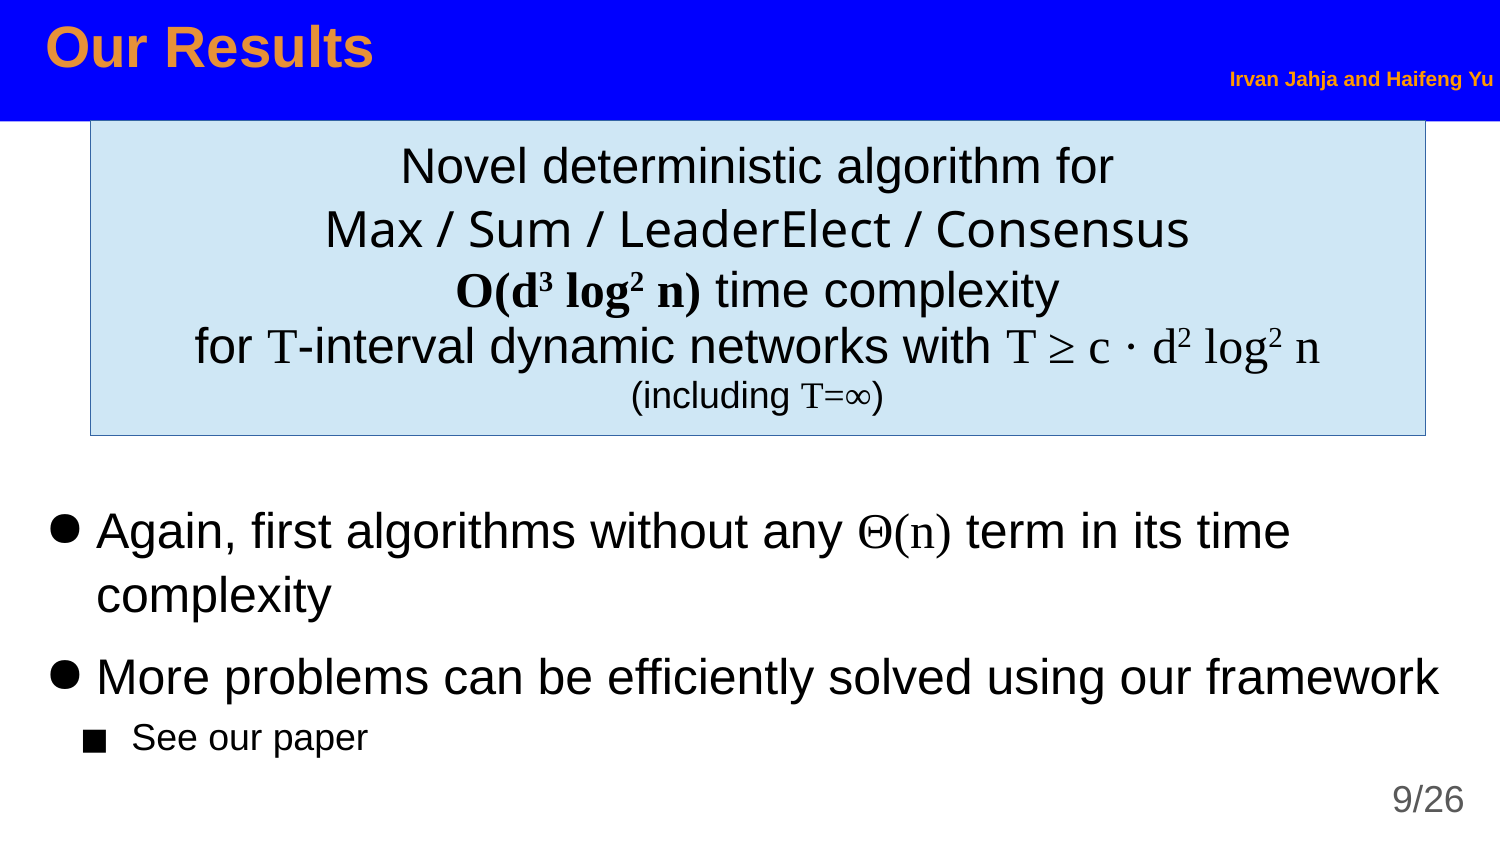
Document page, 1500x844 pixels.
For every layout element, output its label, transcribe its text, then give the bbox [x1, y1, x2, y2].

list Again, first algorithms without any Θ(n) term in its time complexity More problems can be efficiently solved using our framework See our paper [45, 495, 1443, 844]
text_box Novel deterministic algorithm for Max / Sum / LeaderElect / Consensus O(d3 log2 n) time complexity for T-interval dynamic networks with T ≥ c · d2 log2 n (including T=∞) [90, 120, 1426, 436]
title Our Results [45, 0, 1443, 94]
